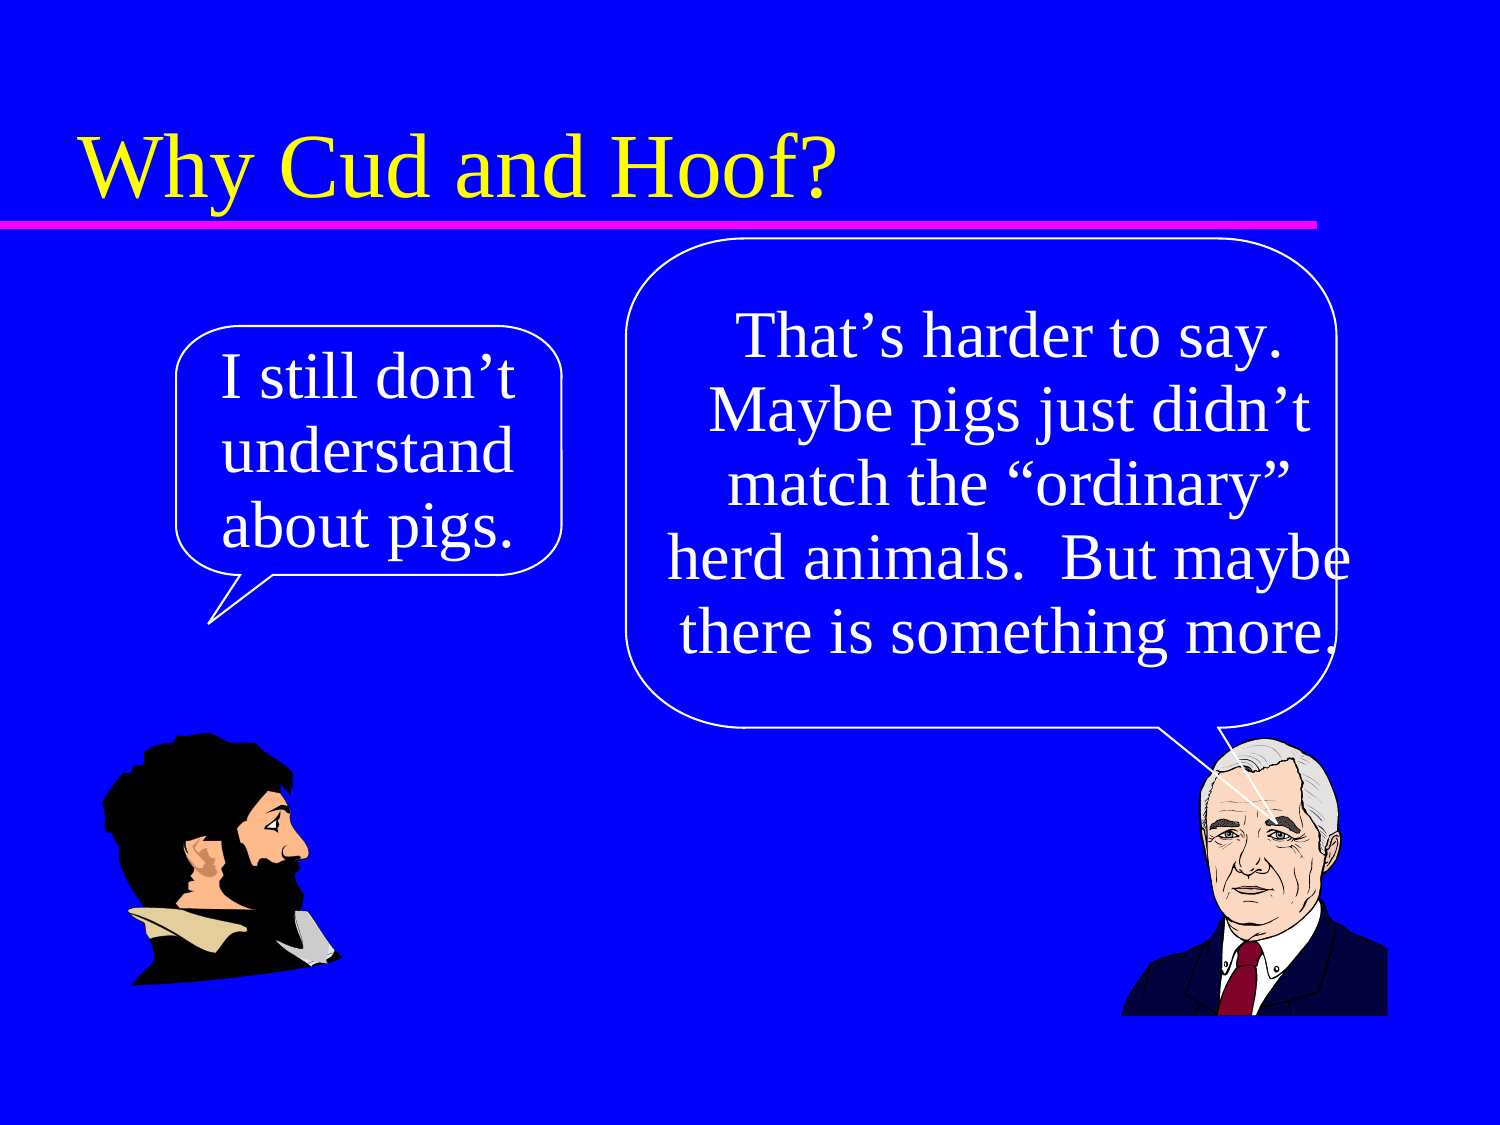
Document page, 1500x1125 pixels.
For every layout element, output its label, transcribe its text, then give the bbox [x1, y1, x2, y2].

chart [1121, 737, 1388, 1016]
text_box That’s harder to say. Maybe pigs just didn’t match the “ordinary” herd animals. But maybe there is something more. [625, 238, 1337, 824]
text_box I still don’t understand about pigs. [176, 325, 562, 624]
title Why Cud and Hoof? [62, 43, 1363, 225]
chart [102, 733, 343, 987]
